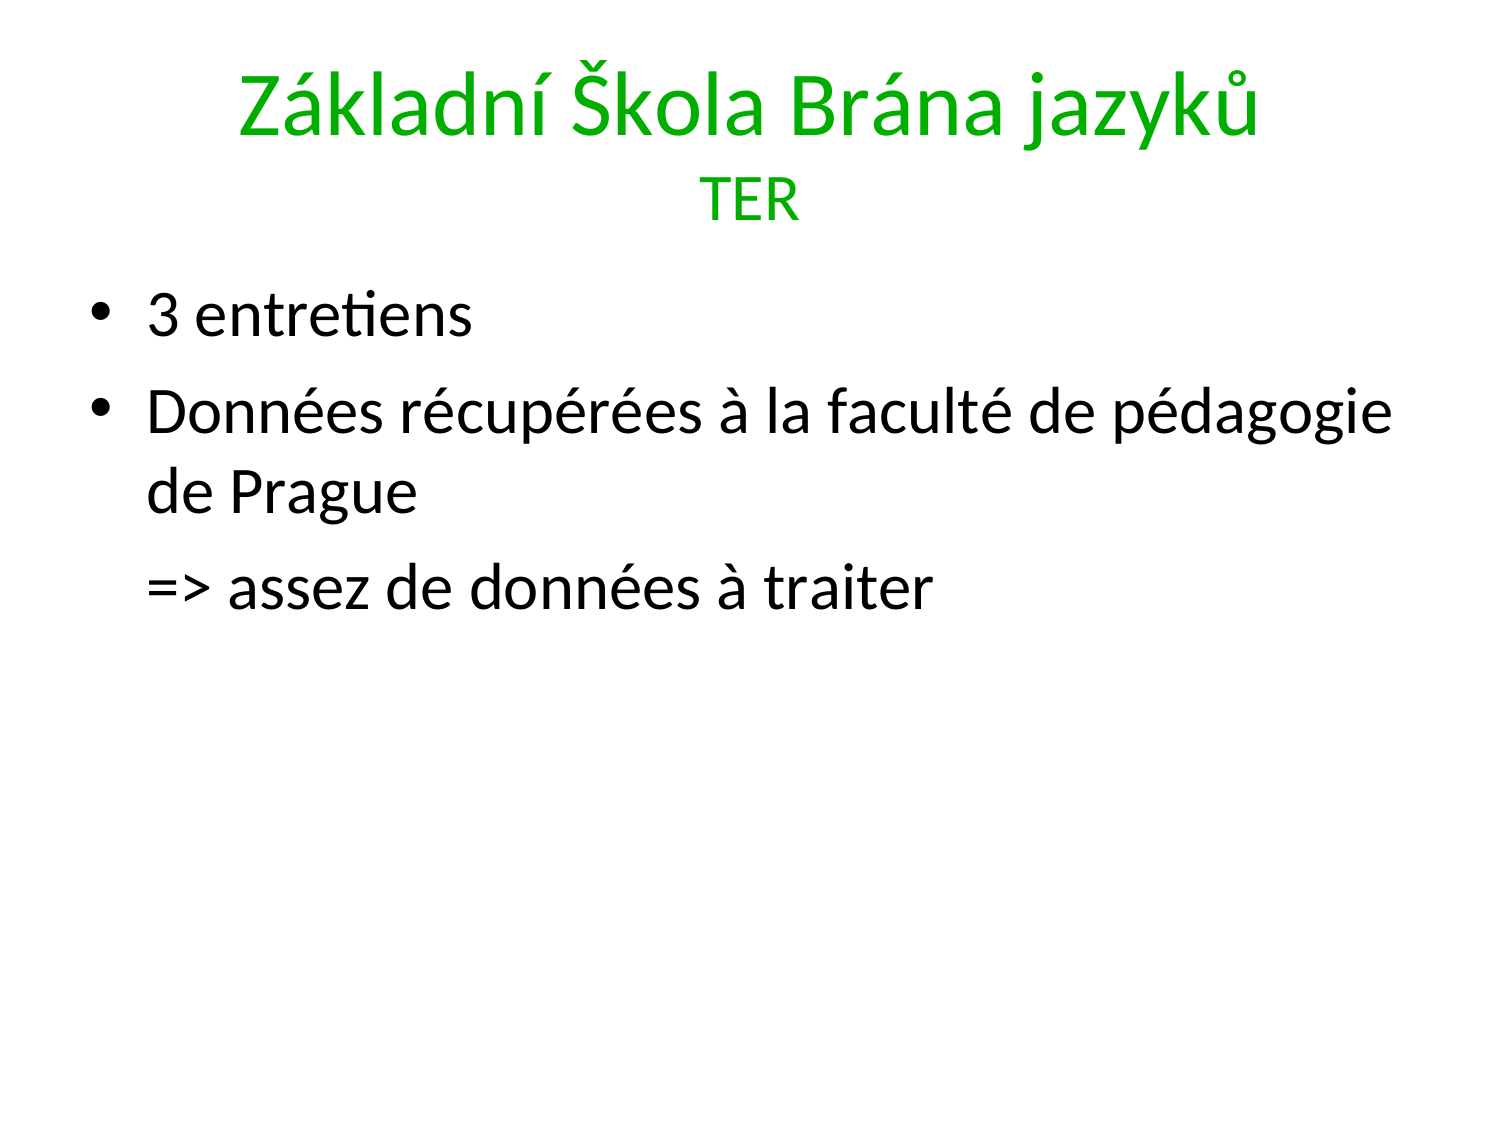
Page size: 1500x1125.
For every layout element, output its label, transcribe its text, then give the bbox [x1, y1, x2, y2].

title Základní Škola Brána jazyků TER [75, 21, 1426, 257]
list 3 entretiens Données récupérées à la faculté de pédagogie de Prague => assez de données à traiter [75, 262, 1426, 1006]
